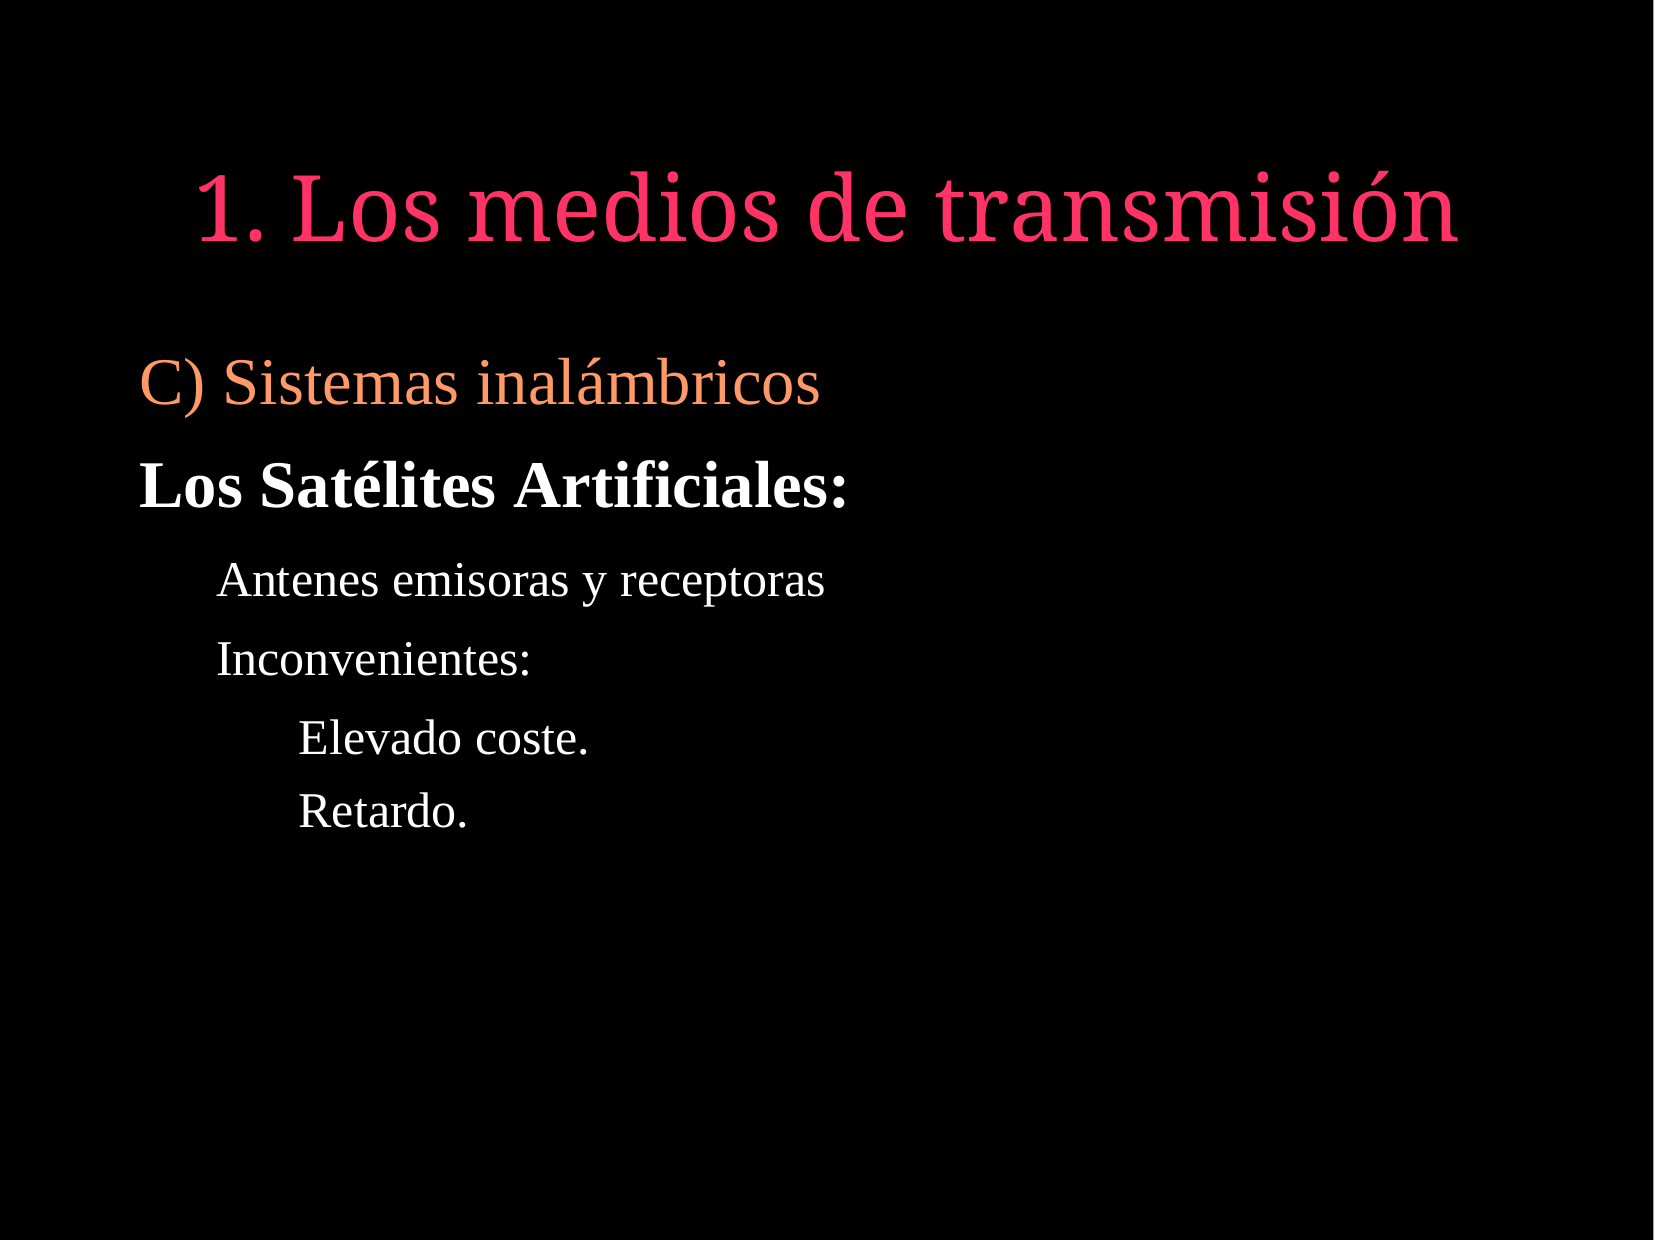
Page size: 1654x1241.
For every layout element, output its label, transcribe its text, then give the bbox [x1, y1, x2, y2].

title 1. Los medios de transmisión [121, 102, 1534, 311]
list C) Sistemas inalámbricos Los Satélites Artificiales: Antenes emisoras y receptoras Inconvenientes: Elevado coste. Retardo. [121, 344, 1534, 1127]
